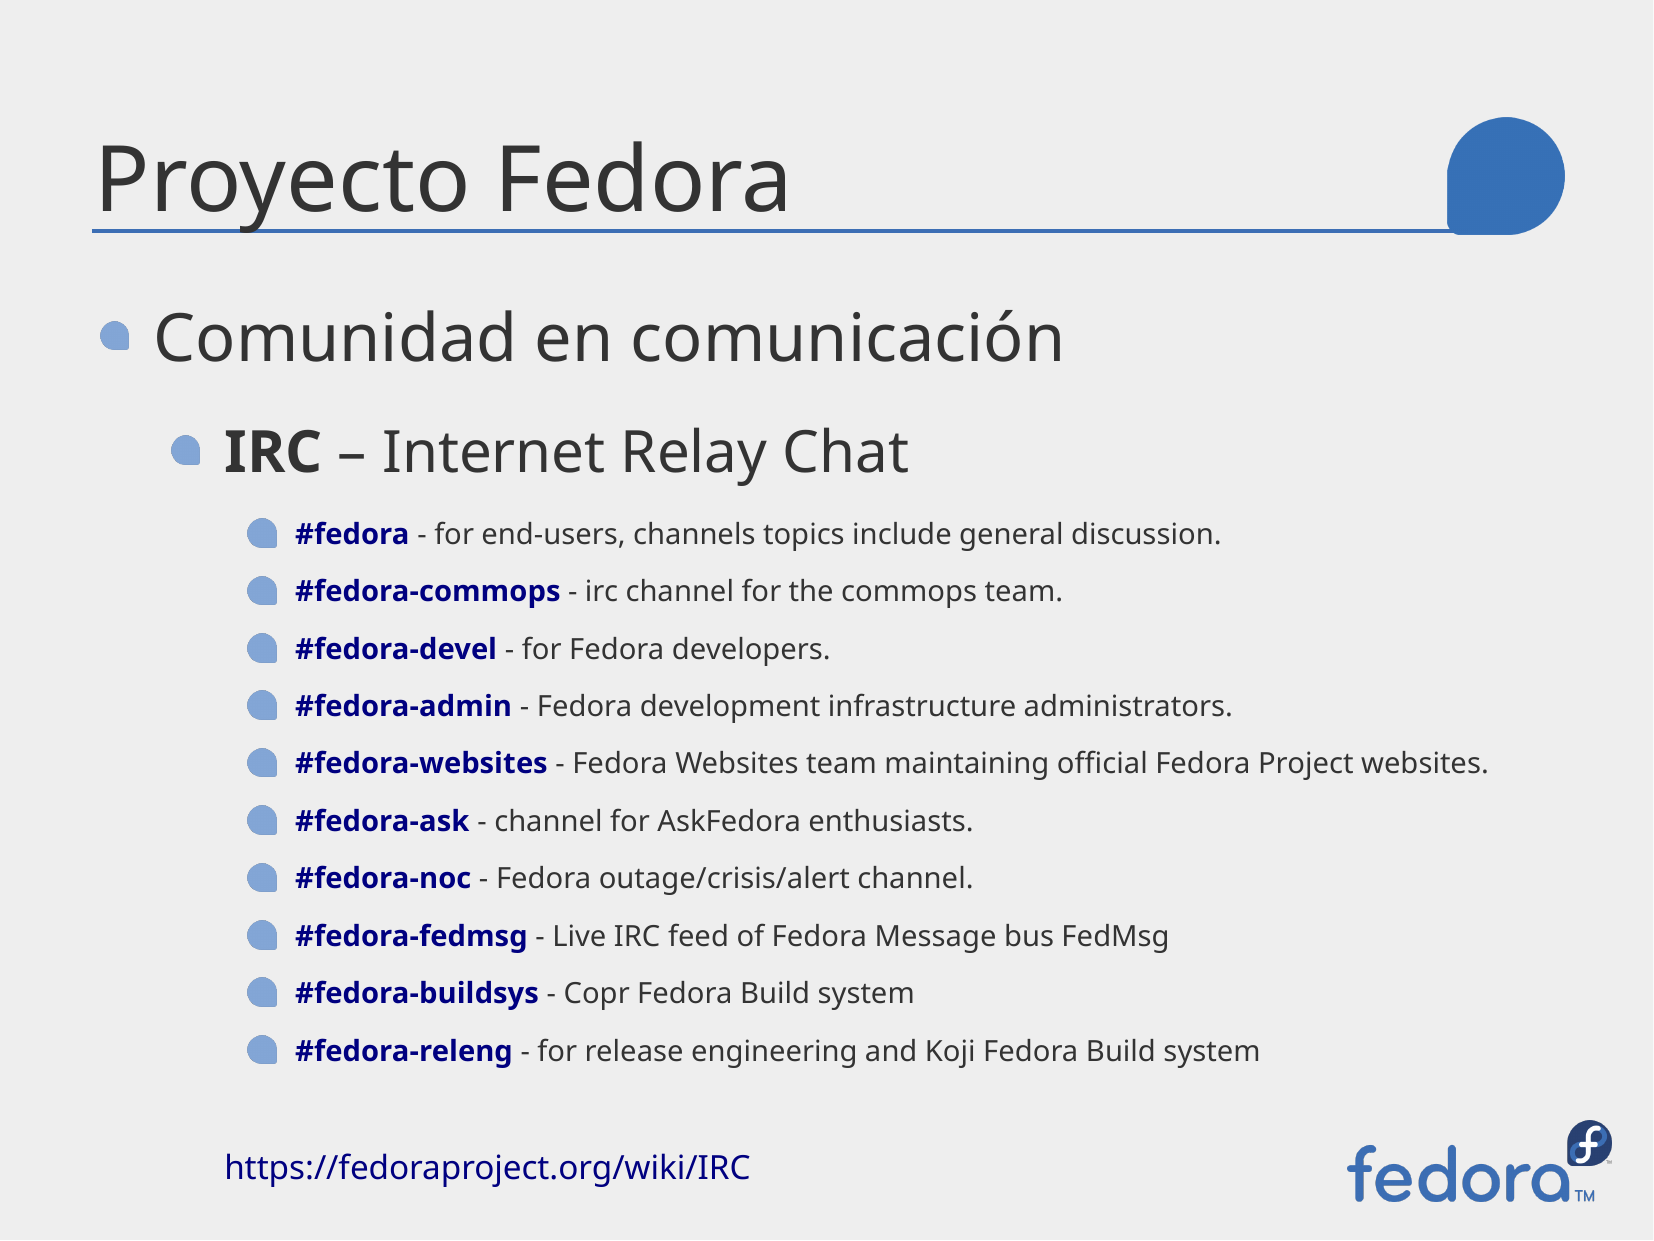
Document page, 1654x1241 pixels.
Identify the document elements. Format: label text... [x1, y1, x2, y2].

picture [1347, 1120, 1612, 1202]
list Comunidad en comunicación IRC – Internet Relay Chat #fedora - for end-users, channels topics include general discussion. #fedora-commops - irc channel for the commops team. #fedora-devel - for Fedora developers. #fedora-admin - Fedora development infrastructure administrators. #fedora-websites - Fedora Websites team maintaining official Fedora Project websites. #fedora-ask - channel for AskFedora enthusiasts. #fedora-noc - Fedora outage/crisis/alert channel. #fedora-fedmsg - Live IRC feed of Fedora Message bus FedMsg #fedora-buildsys - Copr Fedora Build system #fedora-releng - for release engineering and Koji Fedora Build system https://fedoraproject.org/wiki/IRC [82, 290, 1571, 1190]
title Proyecto Fedora [94, 100, 1426, 251]
picture [1447, 117, 1565, 235]
